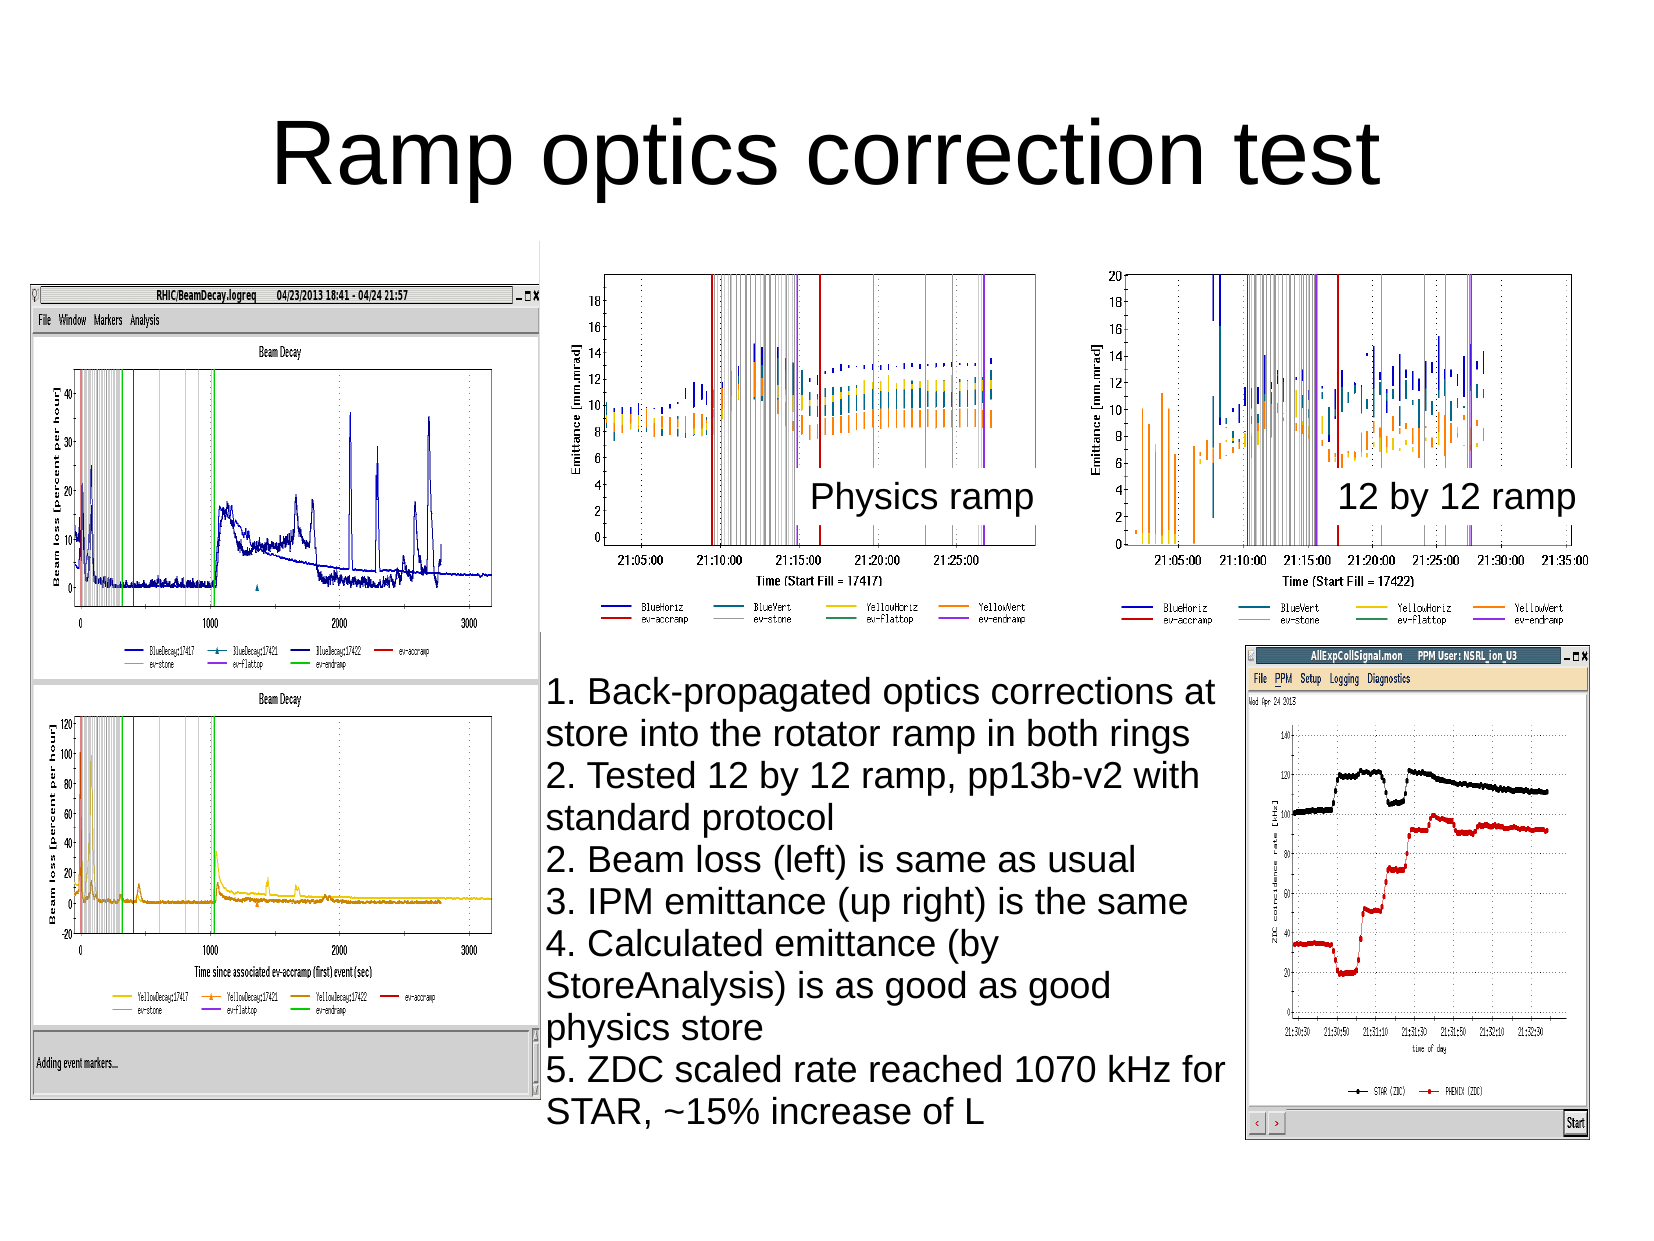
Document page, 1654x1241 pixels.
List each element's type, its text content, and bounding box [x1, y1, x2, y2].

text_box 12 by 12 ramp [1322, 468, 1621, 526]
picture [30, 241, 1636, 1100]
title Ramp optics correction test [82, 49, 1571, 257]
text_box Physics ramp [795, 468, 1063, 526]
picture [1245, 645, 1590, 1141]
text_box 1. Back-propagated optics corrections at store into the rotator ramp in both rings 2. Tested 12 by 12 ramp, pp13b-v2 with standard protocol 2. Beam loss (left) is same as usual 3. IPM emittance (up right) is the same 4. Calculated emittance (by StoreAnalysis) is as good as good physics store 5. ZDC scaled rate reached 1070 kHz for STAR, ~15% increase of L [530, 663, 1246, 1183]
